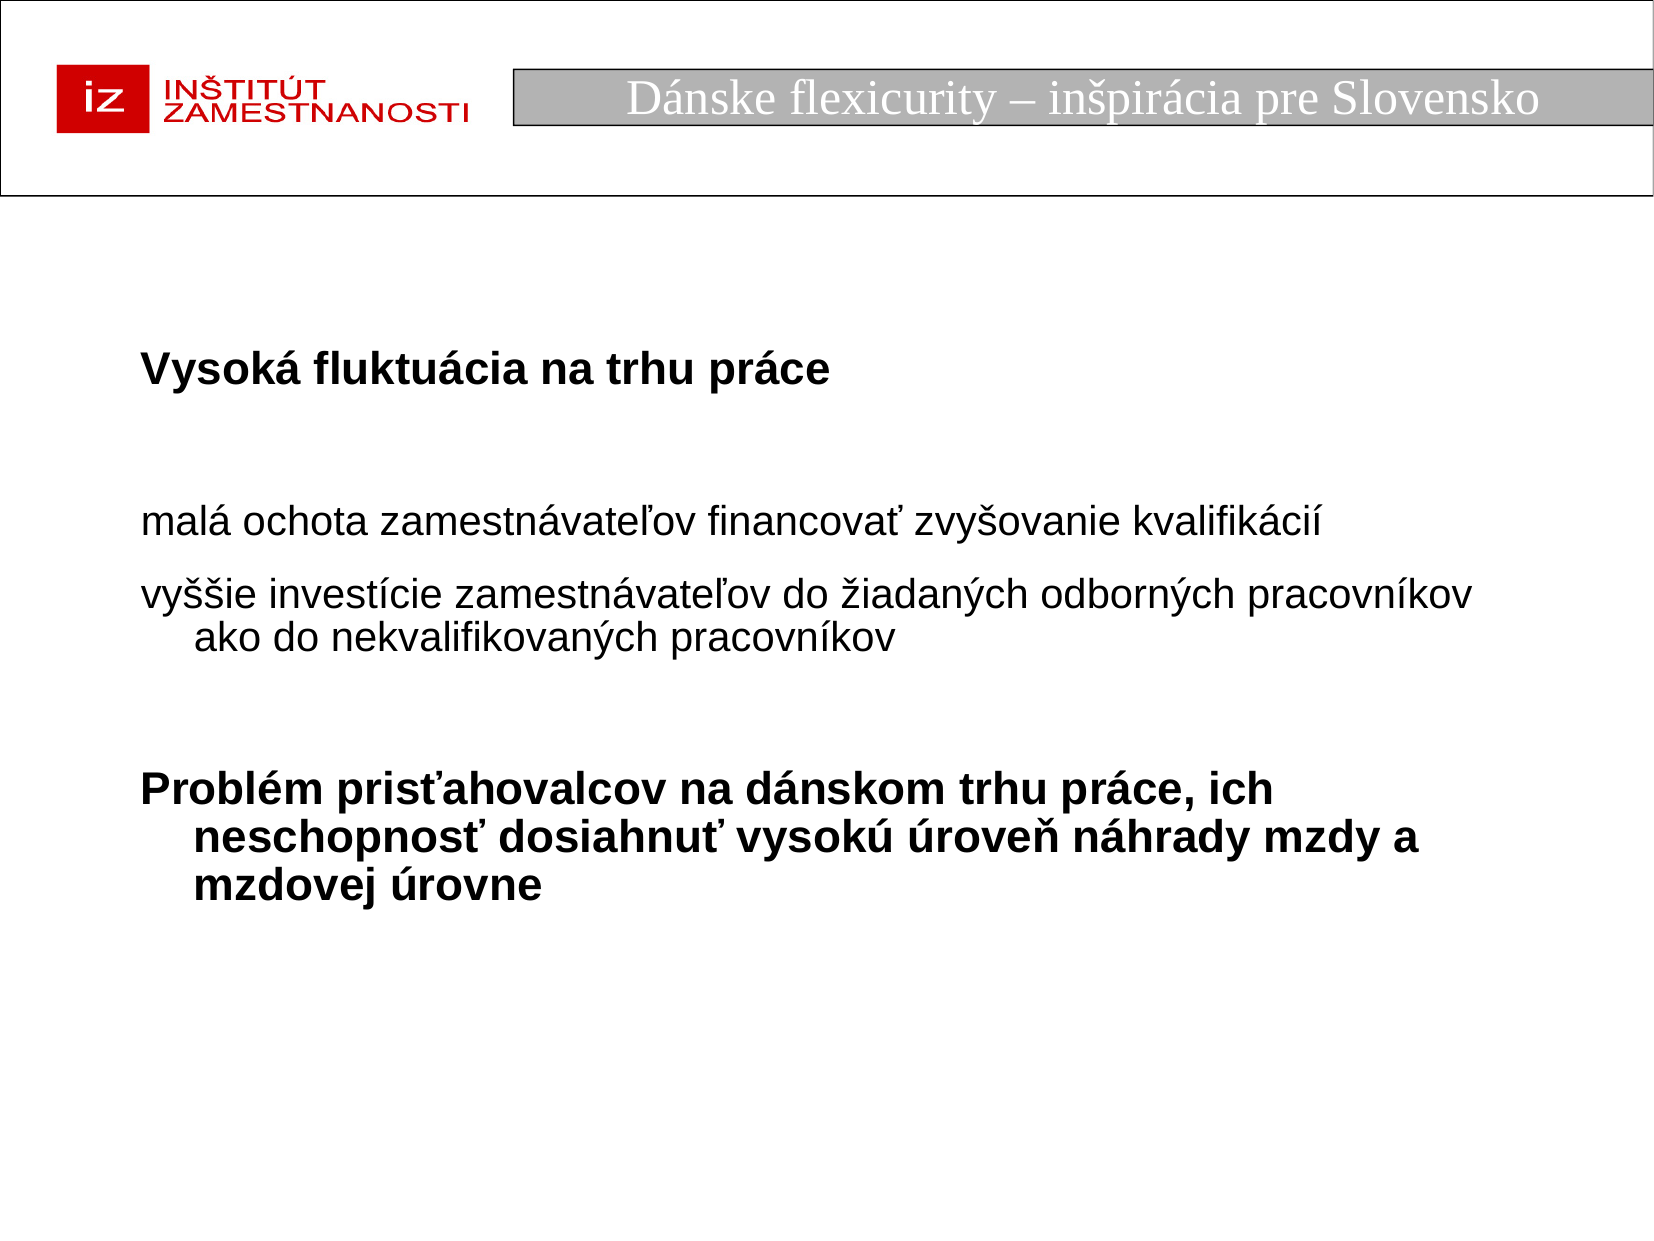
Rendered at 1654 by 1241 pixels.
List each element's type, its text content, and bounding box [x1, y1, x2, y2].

list Vysoká fluktuácia na trhu práce malá ochota zamestnávateľov financovať zvyšovanie kvalifikácií vyššie investície zamestnávateľov do žiadaných odborných pracovníkov ako do nekvalifikovaných pracovníkov Problém prisťahovalcov na dánskom trhu práce, ich neschopnosť dosiahnuť vysokú úroveň náhrady mzdy a mzdovej úrovne [123, 346, 1536, 1214]
picture [5, 5, 518, 190]
text_box Dánske flexicurity – inšpirácia pre Slovensko [513, 69, 1654, 126]
text_box [0, 0, 1654, 196]
